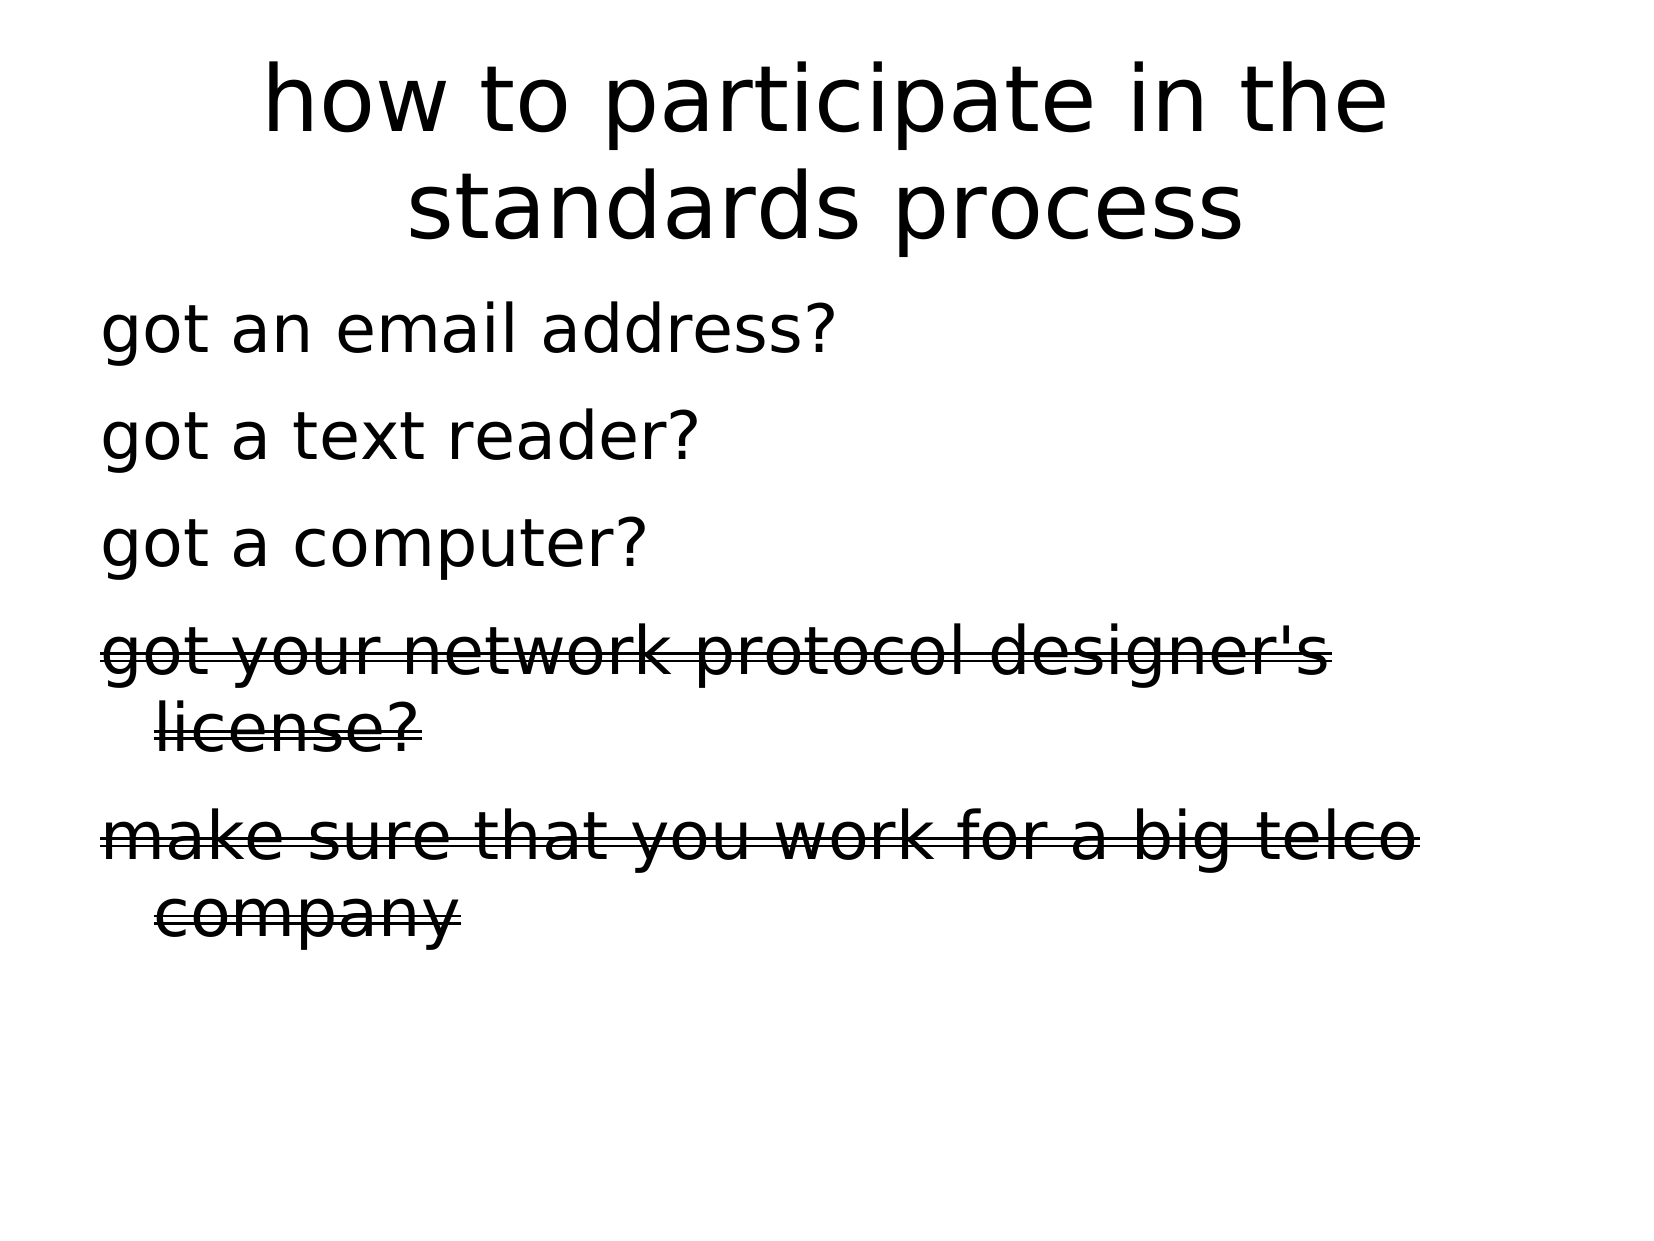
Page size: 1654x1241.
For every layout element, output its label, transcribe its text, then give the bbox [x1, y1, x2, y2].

list got an email address? got a text reader? got a computer? got your network protocol designer's license? make sure that you work for a big telco company [82, 290, 1571, 1094]
title how to participate in the standards process [82, 45, 1571, 261]
